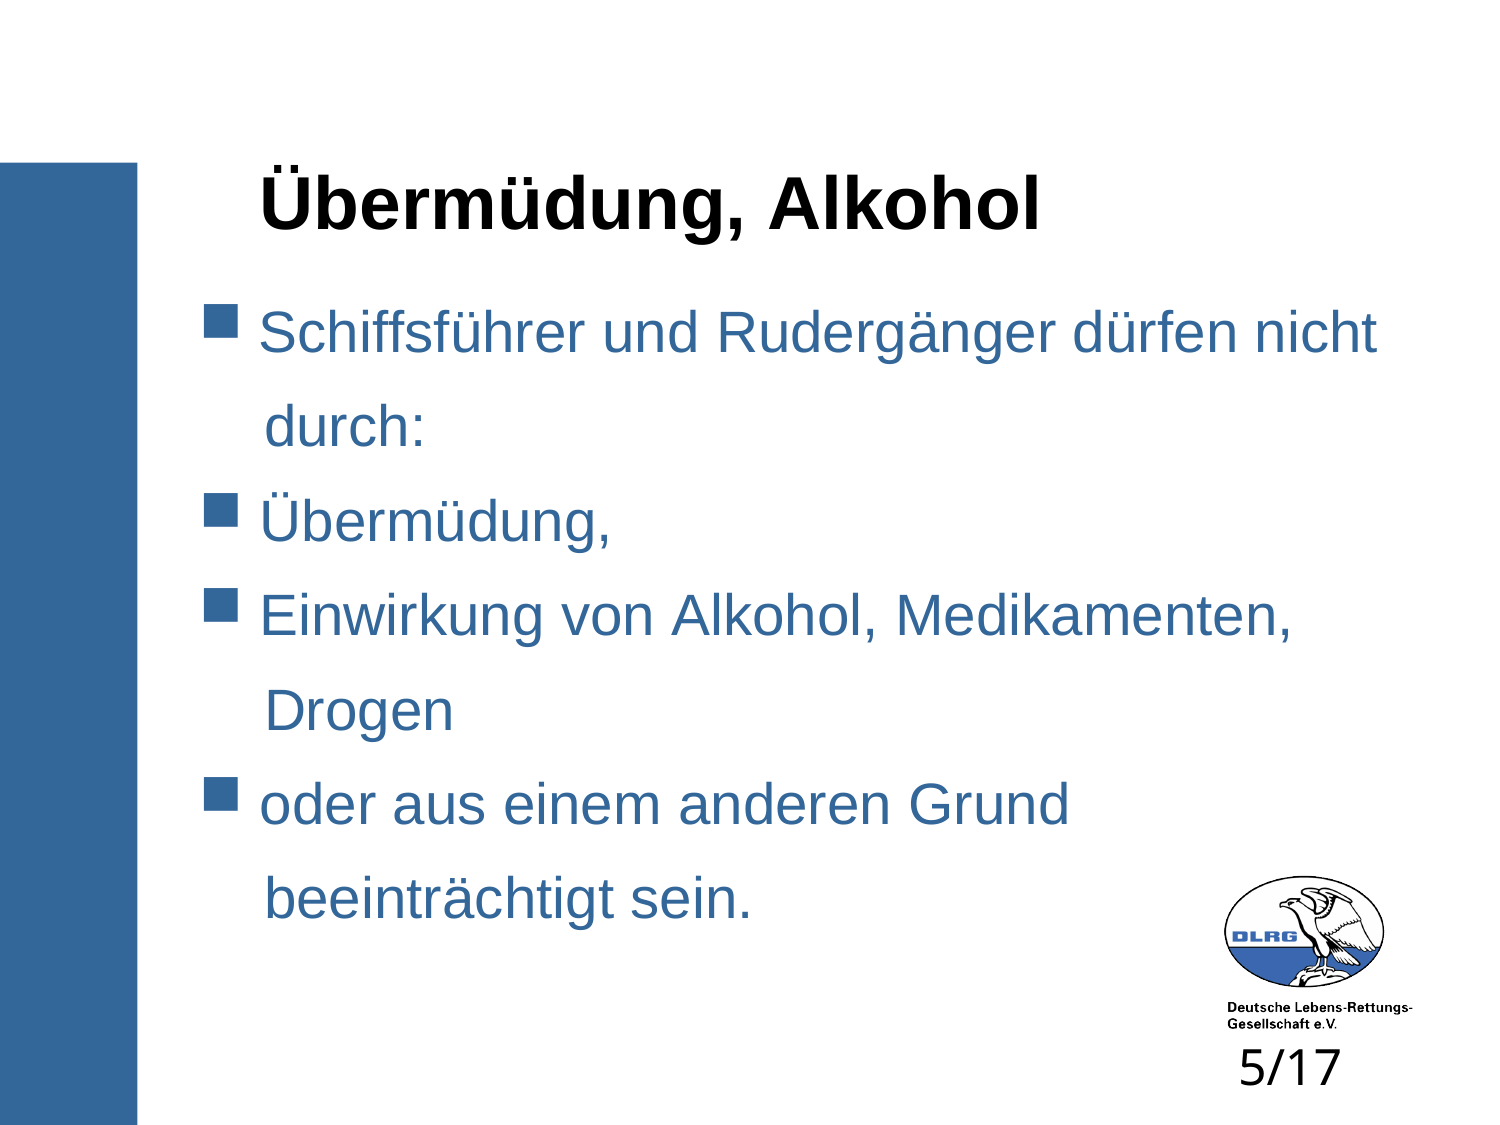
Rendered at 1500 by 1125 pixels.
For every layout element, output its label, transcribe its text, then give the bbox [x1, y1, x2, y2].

picture [1224, 1016, 1413, 1030]
text_box Übermüdung, Alkohol [245, 146, 1058, 253]
text_box Schiffsführer und Rudergänger dürfen nicht durch: Übermüdung, Einwirkung von Alkohol, Medikamenten, Drogen oder aus einem anderen Grund beeinträchtigt sein. [184, 261, 1454, 1016]
text_box <Nummer>/17 [1242, 1028, 1500, 1111]
